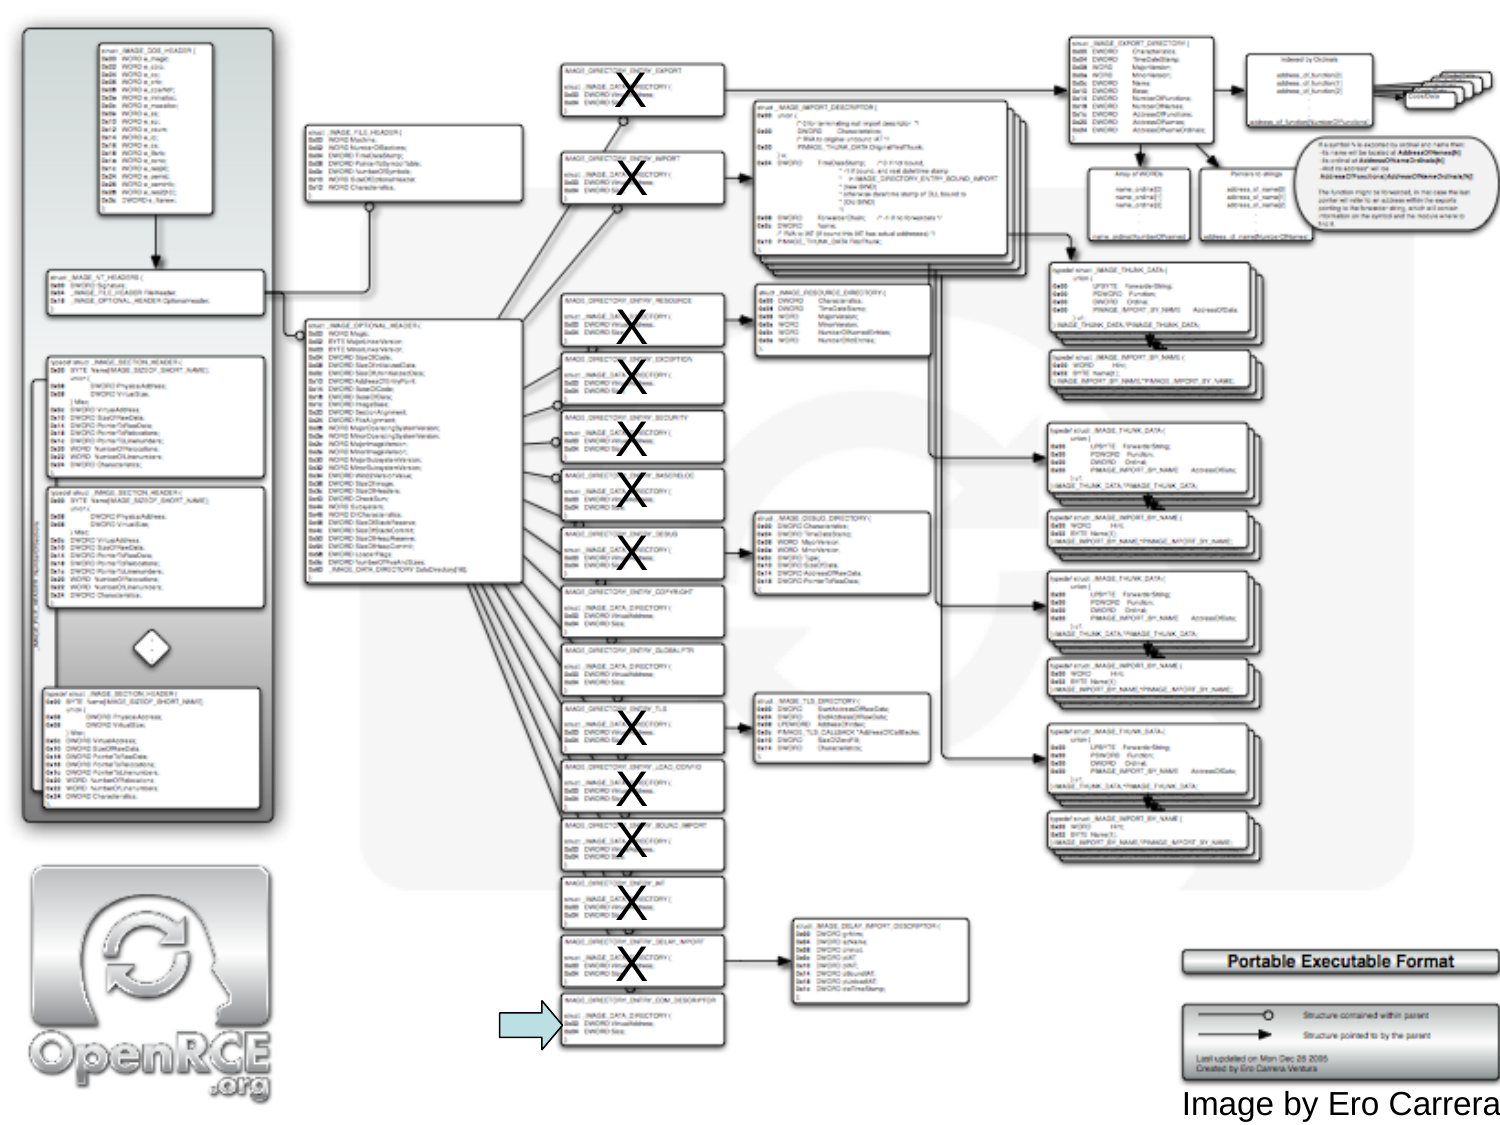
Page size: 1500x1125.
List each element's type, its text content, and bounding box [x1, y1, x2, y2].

text_box X [624, 825, 639, 836]
text_box X [598, 49, 662, 126]
text_box X [600, 825, 664, 862]
text_box X [627, 329, 636, 336]
text_box X [600, 862, 664, 938]
text_box X [600, 749, 664, 825]
text_box [499, 1000, 563, 1050]
text_box X [600, 475, 664, 526]
text_box X [600, 336, 664, 399]
text_box X [624, 475, 639, 486]
picture [0, 6, 1500, 1125]
text_box X [600, 526, 664, 588]
text_box X [600, 938, 664, 1000]
text_box X [600, 687, 664, 749]
text_box X [600, 286, 664, 336]
text_box X [600, 137, 664, 213]
text_box X [600, 399, 664, 475]
text_box Image by Ero Carrera [1167, 1074, 1500, 1125]
